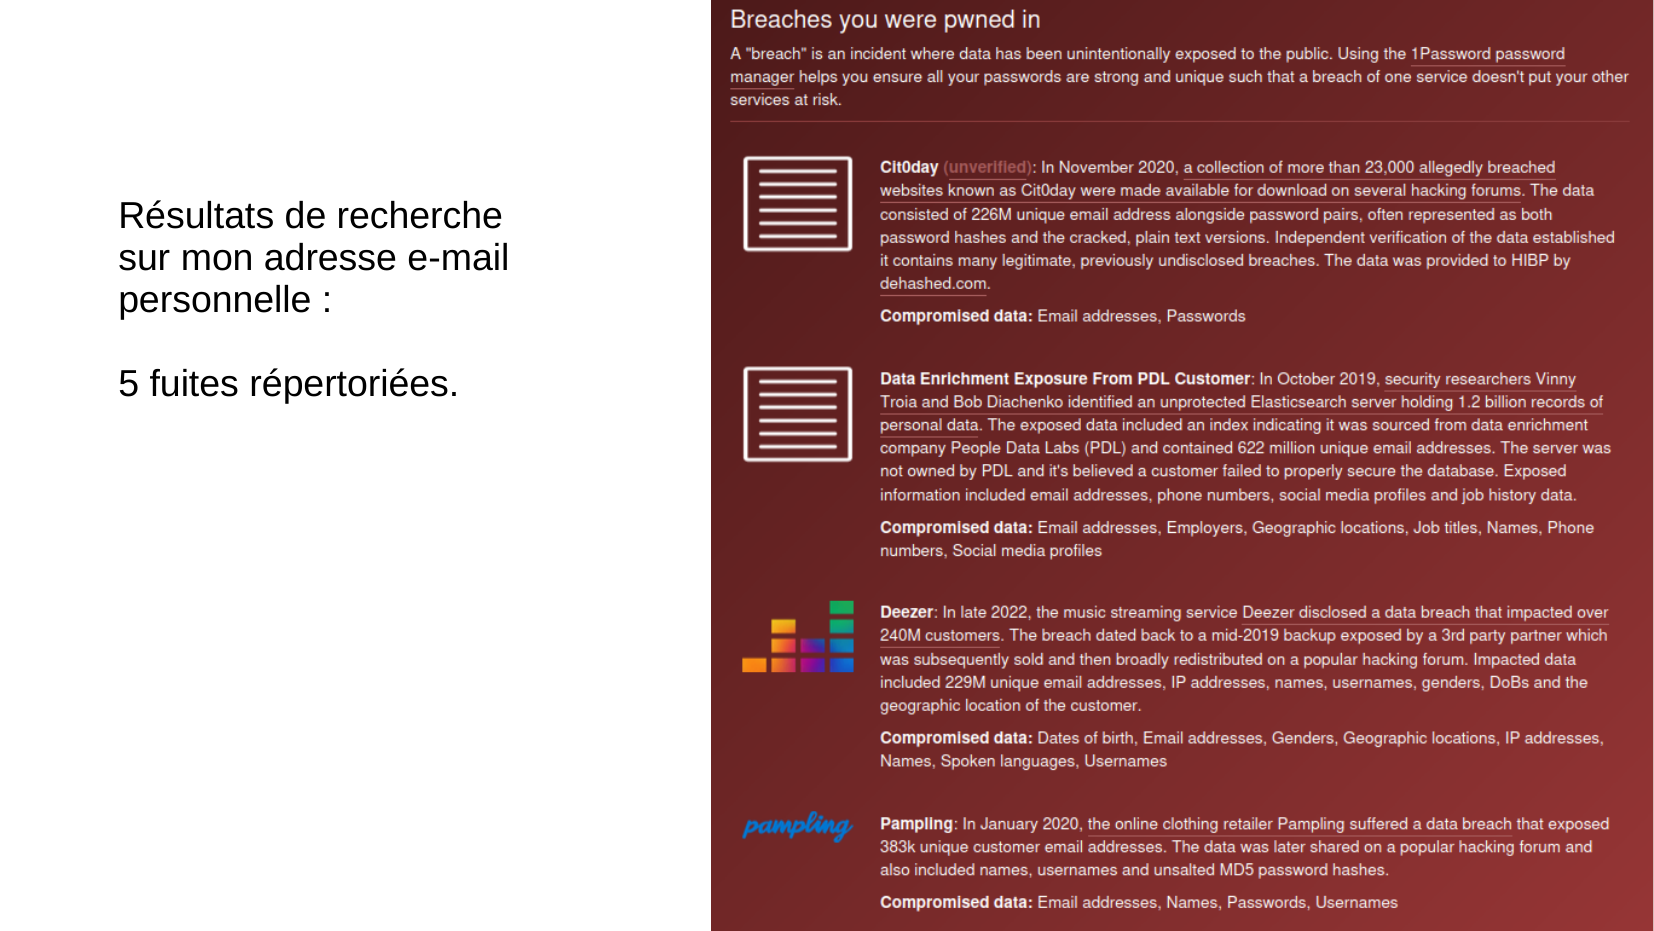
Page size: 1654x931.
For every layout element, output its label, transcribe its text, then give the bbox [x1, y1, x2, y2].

text_box Résultats de recherche sur mon adresse e-mail personnelle : 5 fuites répertoriées. [103, 187, 526, 413]
picture [711, 0, 1654, 931]
